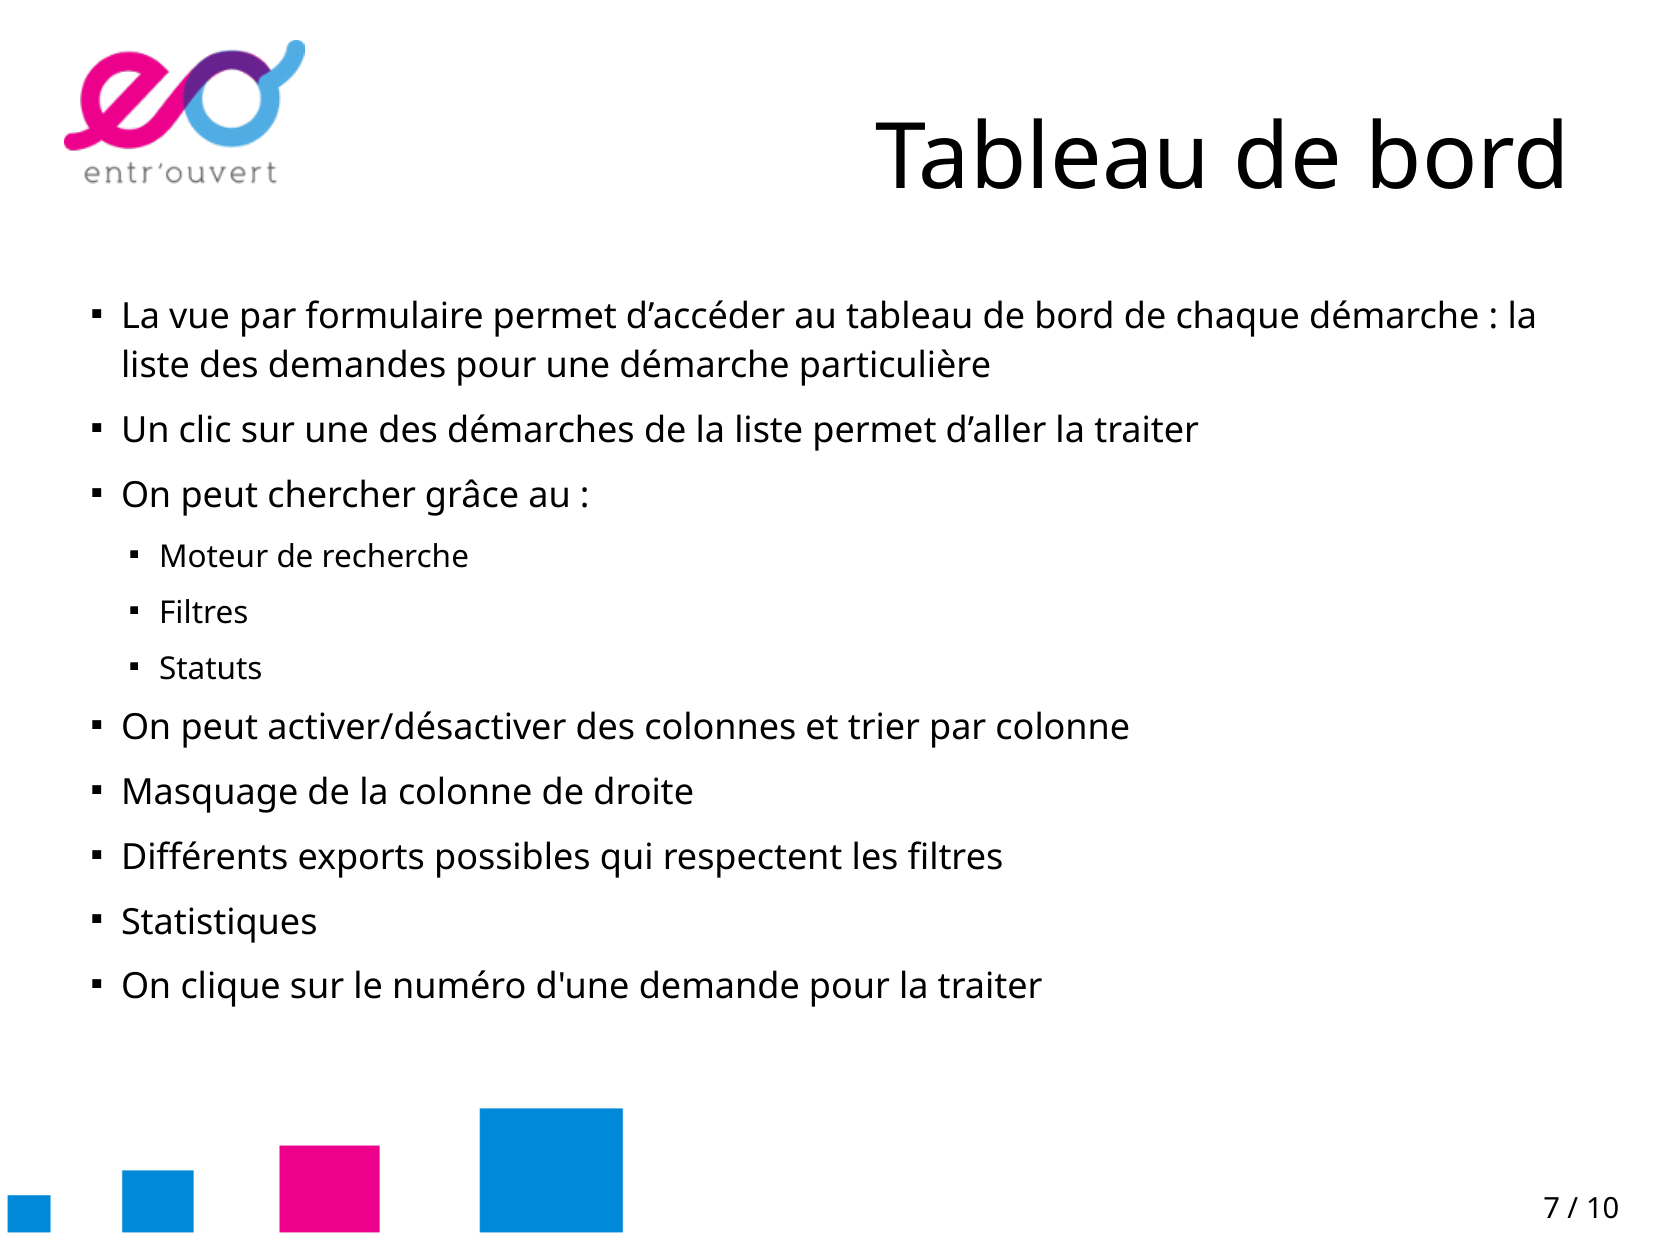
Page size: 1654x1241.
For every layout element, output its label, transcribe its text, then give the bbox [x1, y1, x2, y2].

title Tableau de bord [354, 49, 1571, 257]
picture [5, 1106, 626, 1235]
list La vue par formulaire permet d’accéder au tableau de bord de chaque démarche : la liste des demandes pour une démarche particulière Un clic sur une des démarches de la liste permet d’aller la traiter On peut chercher grâce au : Moteur de recherche Filtres Statuts On peut activer/désactiver des colonnes et trier par colonne Masquage de la colonne de droite Différents exports possibles qui respectent les filtres Statistiques On clique sur le numéro d'une demande pour la traiter [82, 290, 1571, 1010]
picture [64, 40, 305, 184]
